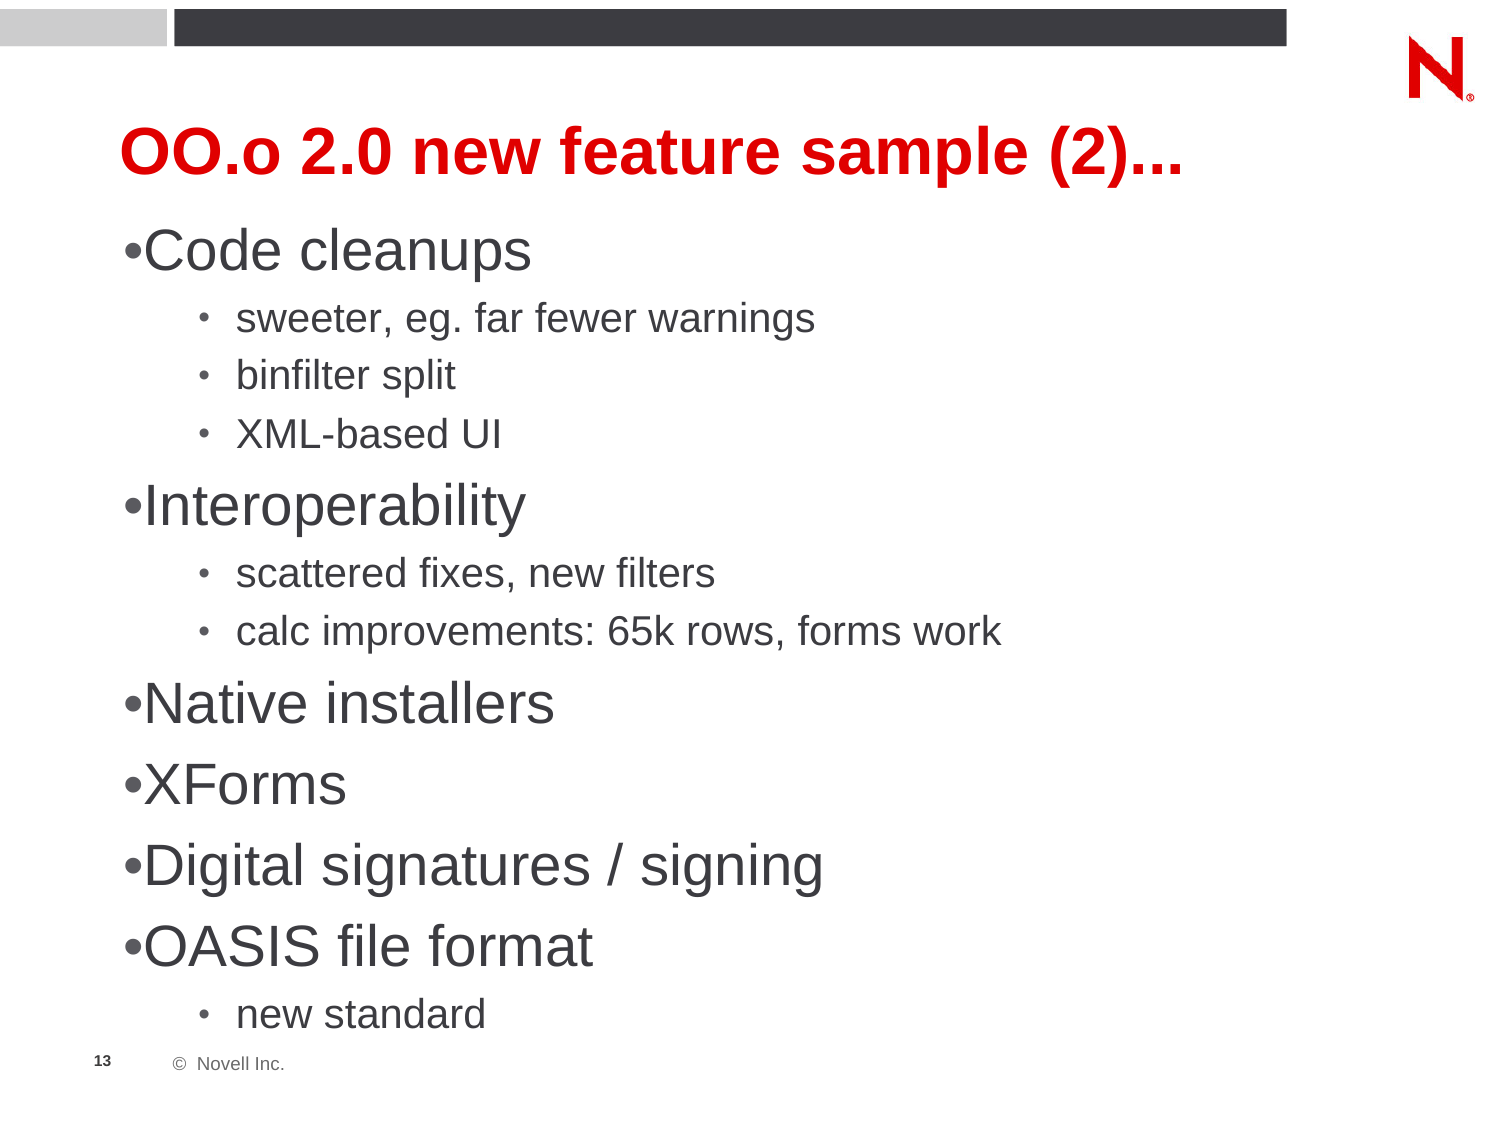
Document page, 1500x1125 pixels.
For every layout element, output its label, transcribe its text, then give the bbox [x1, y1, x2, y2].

title OO.o 2.0 new feature sample (2)... [119, 106, 1252, 201]
list Code cleanups sweeter, eg. far fewer warnings binfilter split XML-based UI Interoperability scattered fixes, new filters calc improvements: 65k rows, forms work Native installers XForms Digital signatures / signing OASIS file format new standard [123, 201, 1448, 1022]
picture [1404, 32, 1477, 105]
